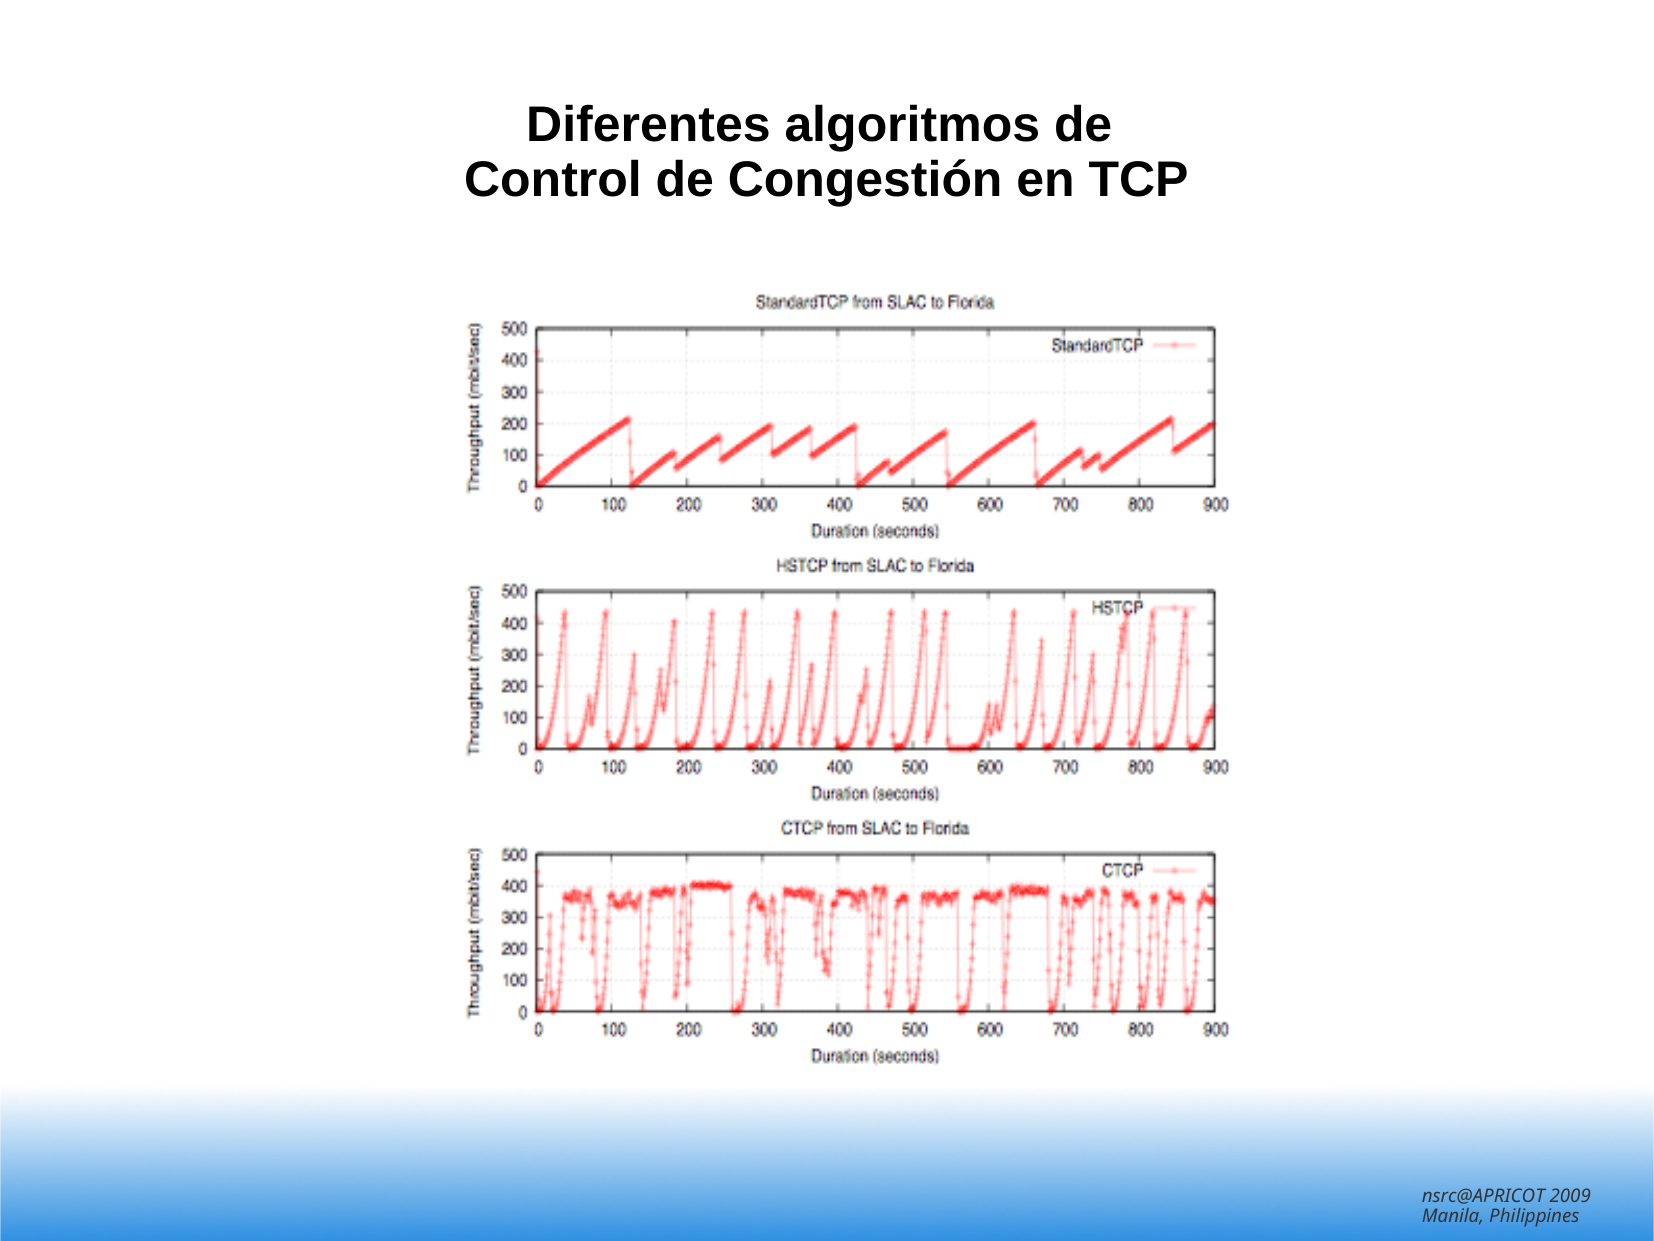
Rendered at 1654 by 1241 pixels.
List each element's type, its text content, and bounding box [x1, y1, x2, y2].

picture [0, 286, 1654, 1241]
title Diferentes algoritmos de Control de Congestión en TCP [82, 56, 1571, 249]
